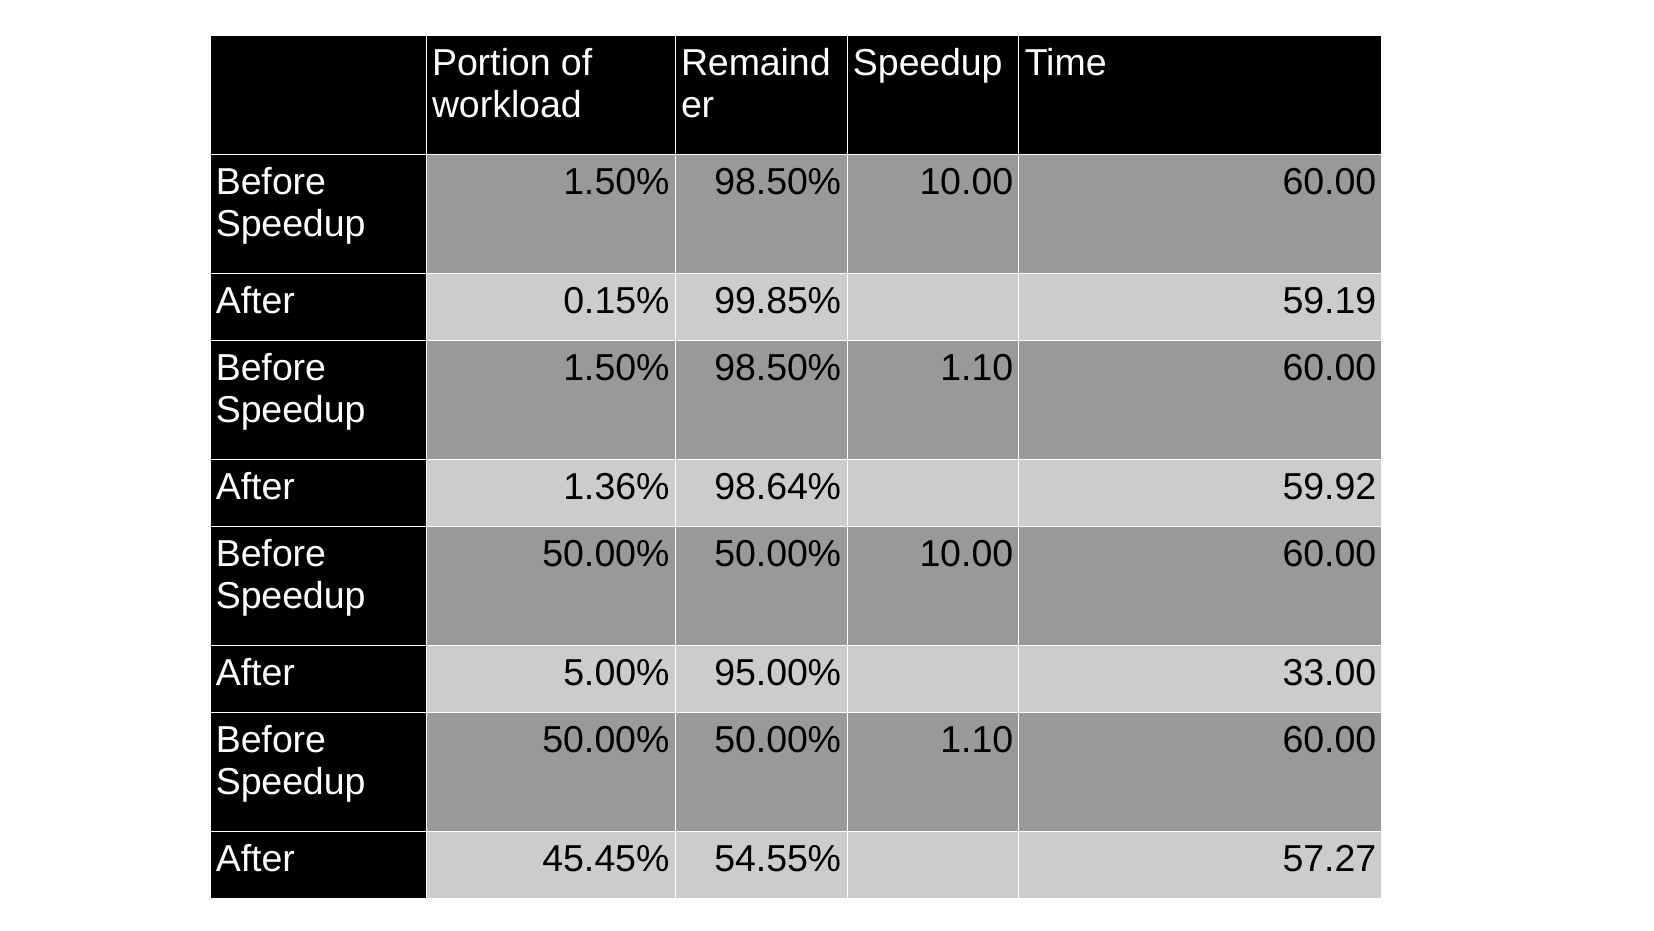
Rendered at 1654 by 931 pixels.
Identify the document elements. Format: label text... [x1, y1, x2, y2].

table_cell 59.19 [1019, 274, 1381, 340]
table_cell 45.45% [427, 832, 675, 898]
table_cell 60.00 [1019, 155, 1381, 273]
table_cell 54.55% [676, 832, 847, 898]
table_header Time [1019, 36, 1381, 154]
table_cell [848, 646, 1018, 712]
table_cell 0.15% [427, 274, 675, 340]
table_cell Before Speedup [211, 713, 426, 831]
table_cell After [211, 646, 426, 712]
table_cell 98.64% [676, 460, 847, 526]
table_cell 1.50% [427, 155, 675, 273]
table_cell 33.00 [1019, 646, 1381, 712]
table_cell 60.00 [1019, 527, 1381, 645]
table_cell 50.00% [427, 527, 675, 645]
table_cell 59.92 [1019, 460, 1381, 526]
table_header [211, 36, 426, 154]
table_cell After [211, 460, 426, 526]
table_cell 10.00 [848, 527, 1018, 645]
table_header Portion of workload [427, 36, 675, 154]
table_header Speedup [848, 36, 1018, 154]
table_cell 50.00% [427, 713, 675, 831]
table_cell 98.50% [676, 341, 847, 459]
table_cell 1.36% [427, 460, 675, 526]
table_cell After [211, 274, 426, 340]
table_cell 50.00% [676, 713, 847, 831]
table_header Remainder [676, 36, 847, 154]
table_cell After [211, 832, 426, 898]
table_cell 95.00% [676, 646, 847, 712]
table_cell 60.00 [1019, 713, 1381, 831]
table_cell 50.00% [676, 527, 847, 645]
table_cell Before Speedup [211, 341, 426, 459]
table_cell 1.10 [848, 713, 1018, 831]
table_cell [848, 460, 1018, 526]
table_cell [848, 274, 1018, 340]
table_cell Before Speedup [211, 155, 426, 273]
table_cell 57.27 [1019, 832, 1381, 898]
table_cell [848, 832, 1018, 898]
table_cell 99.85% [676, 274, 847, 340]
table_cell 60.00 [1019, 341, 1381, 459]
table_cell Before Speedup [211, 527, 426, 645]
table_cell 10.00 [848, 155, 1018, 273]
table_cell 98.50% [676, 155, 847, 273]
table_cell 1.50% [427, 341, 675, 459]
table_cell 1.10 [848, 341, 1018, 459]
table_cell 5.00% [427, 646, 675, 712]
